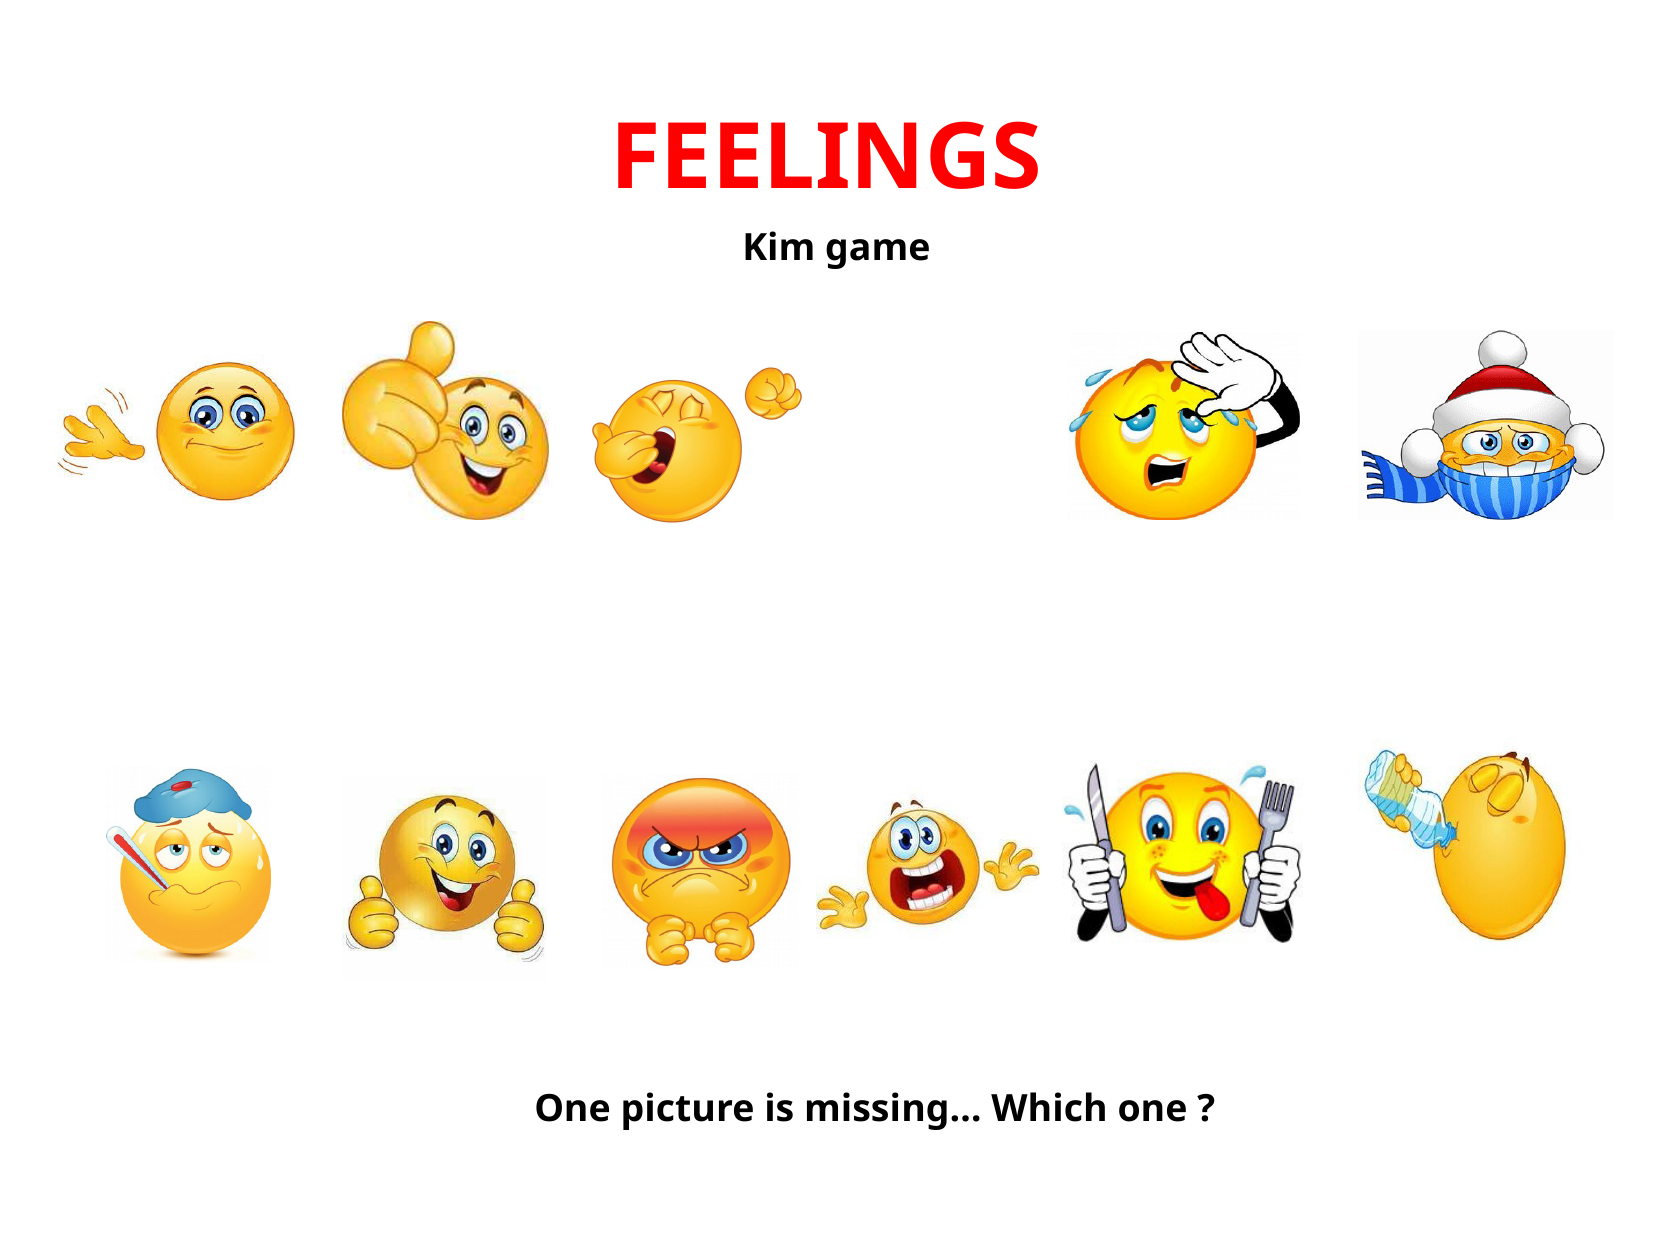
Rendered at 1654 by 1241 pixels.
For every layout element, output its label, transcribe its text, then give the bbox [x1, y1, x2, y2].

text_box One picture is missing… Which one ? [519, 1073, 1323, 1182]
picture [1068, 332, 1300, 520]
picture [1358, 330, 1614, 520]
picture [342, 321, 549, 520]
picture [1062, 760, 1304, 945]
picture [590, 338, 804, 552]
picture [816, 786, 1040, 945]
picture [57, 354, 296, 508]
picture [342, 776, 547, 981]
picture [106, 767, 271, 963]
text_box Kim game [649, 212, 1087, 274]
title FEELINGS [82, 49, 1571, 257]
picture [602, 774, 799, 969]
picture [1358, 738, 1571, 951]
